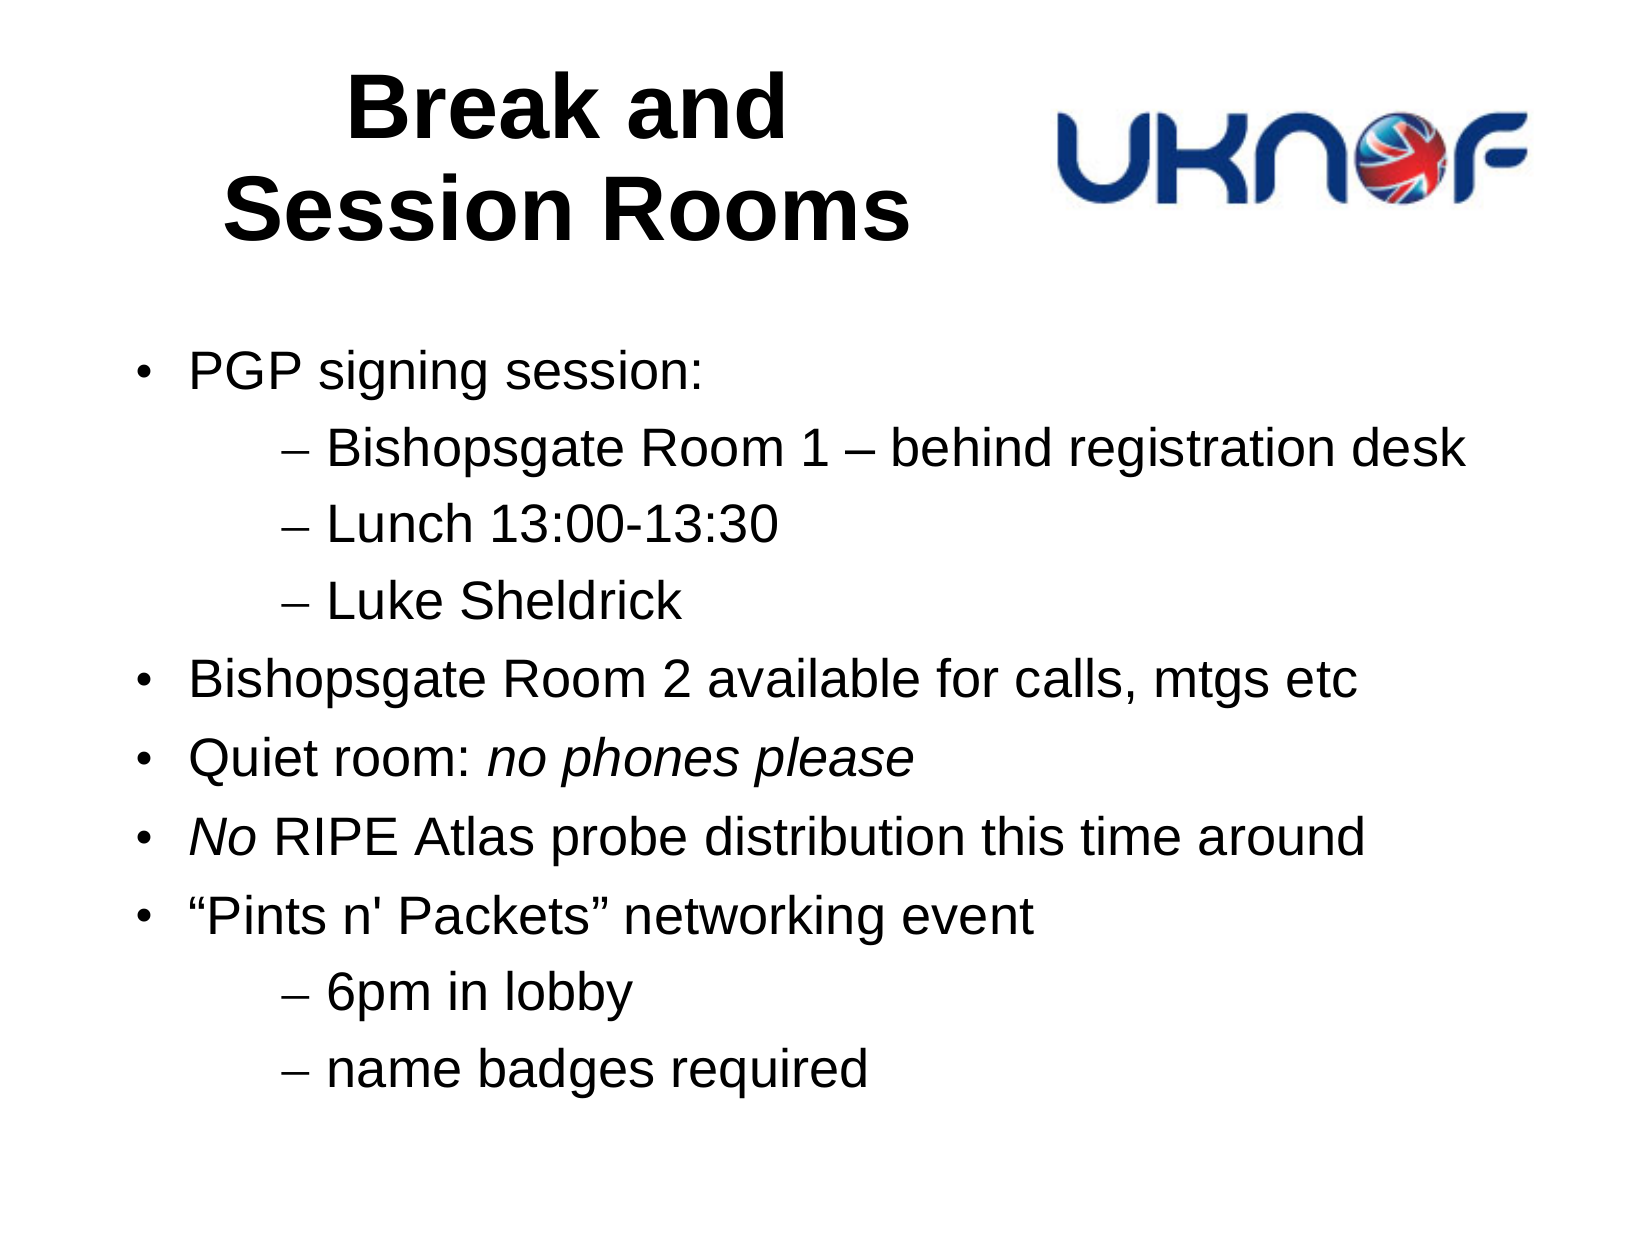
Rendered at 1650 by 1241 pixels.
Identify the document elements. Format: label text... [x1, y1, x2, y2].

picture [1050, 93, 1536, 225]
title Break and Session Rooms [123, 37, 1013, 279]
list PGP signing session: Bishopsgate Room 1 – behind registration desk Lunch 13:00-13:30 Luke Sheldrick Bishopsgate Room 2 available for calls, mtgs etc Quiet room: no phones please No RIPE Atlas probe distribution this time around “Pints n' Packets” networking event 6pm in lobby name badges required [75, 340, 1576, 1099]
